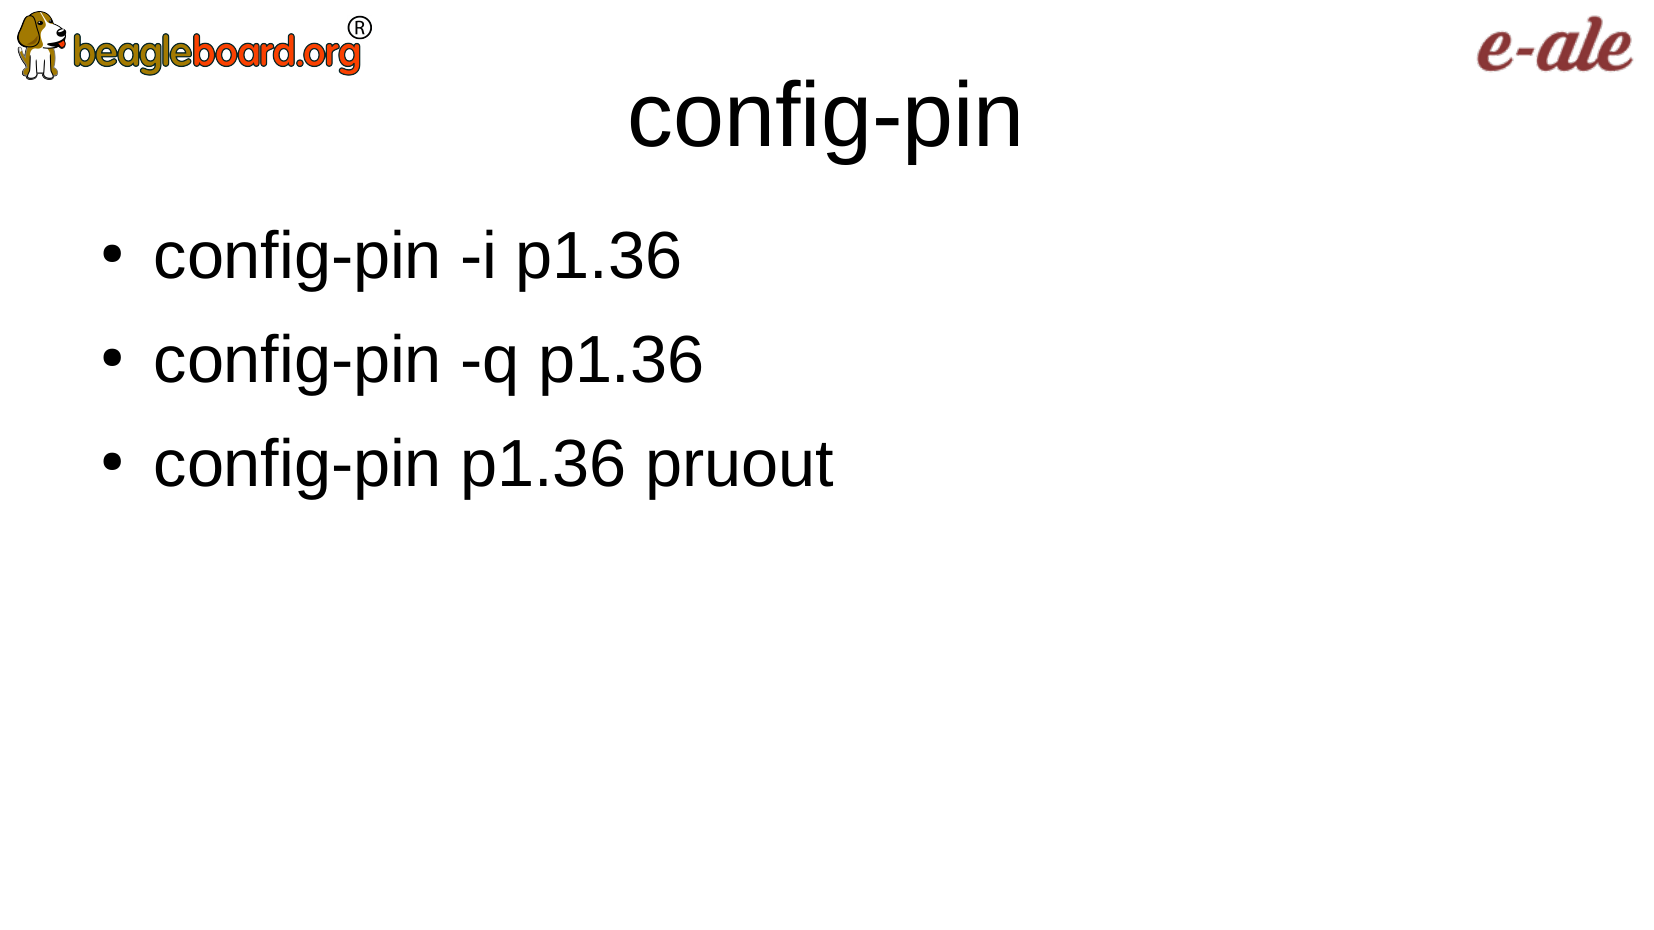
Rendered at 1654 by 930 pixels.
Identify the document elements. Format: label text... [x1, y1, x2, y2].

list config-pin -i p1.36 config-pin -q p1.36 config-pin p1.36 pruout [82, 217, 1571, 757]
picture [17, 11, 372, 80]
title config-pin [82, 37, 1571, 193]
picture [1475, 14, 1636, 74]
